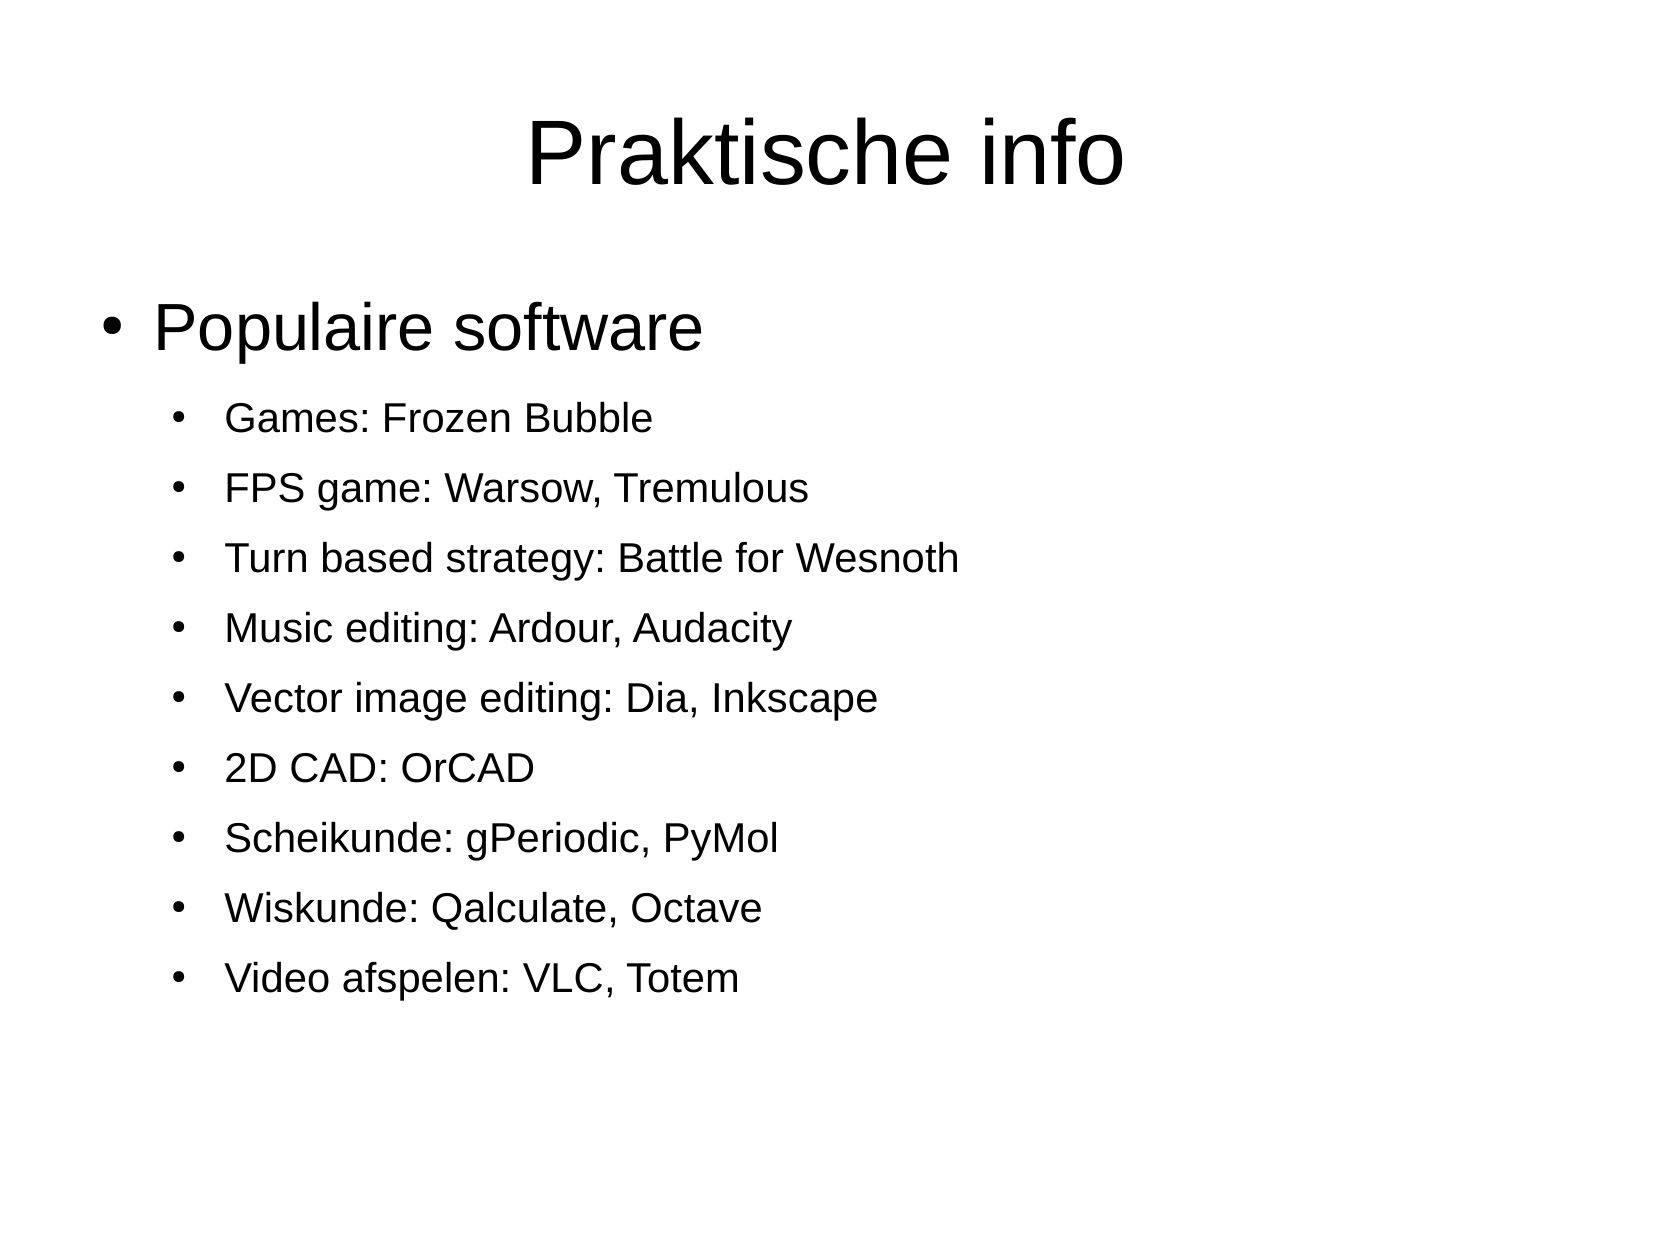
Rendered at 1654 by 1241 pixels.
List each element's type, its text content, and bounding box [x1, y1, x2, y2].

title Praktische info [82, 56, 1571, 250]
list Populaire software Games: Frozen Bubble FPS game: Warsow, Tremulous Turn based strategy: Battle for Wesnoth Music editing: Ardour, Audacity Vector image editing: Dia, Inkscape 2D CAD: OrCAD Scheikunde: gPeriodic, PyMol Wiskunde: Qalculate, Octave Video afspelen: VLC, Totem [82, 290, 1571, 1109]
